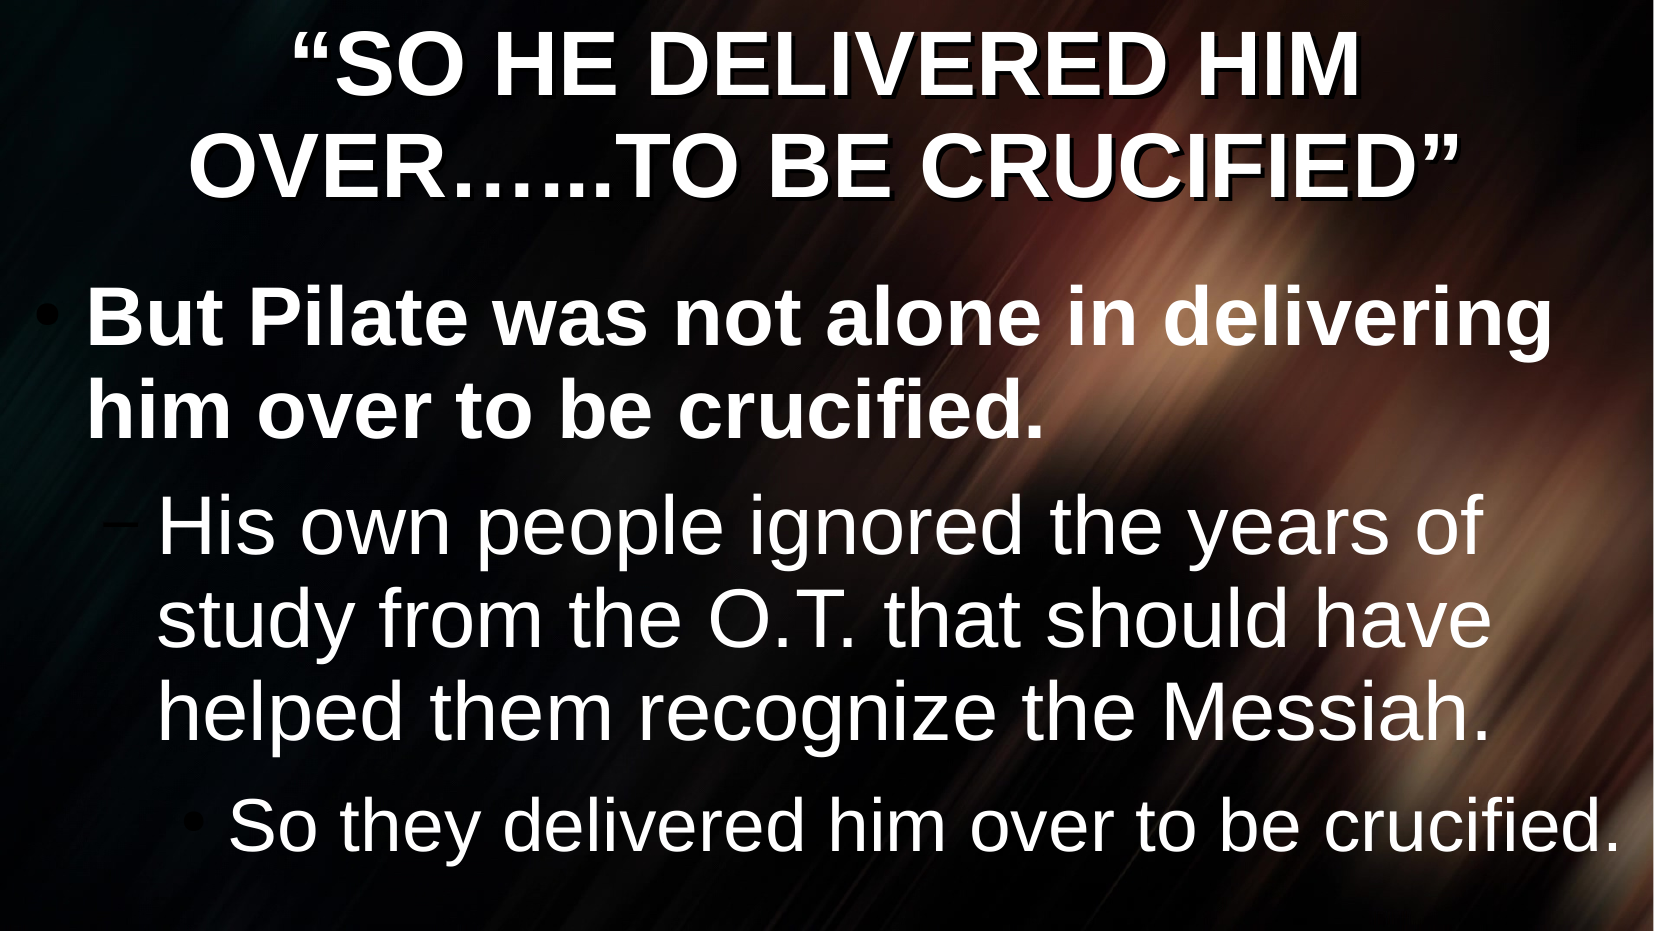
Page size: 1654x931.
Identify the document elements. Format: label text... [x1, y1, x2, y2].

picture [0, 0, 1654, 931]
list But Pilate was not alone in delivering him over to be crucified. His own people ignored the years of study from the O.T. that should have helped them recognize the Messiah. So they delivered him over to be crucified. [15, 270, 1654, 916]
title “SO HE DELIVERED HIM OVER…...TO BE CRUCIFIED” [82, 12, 1571, 218]
